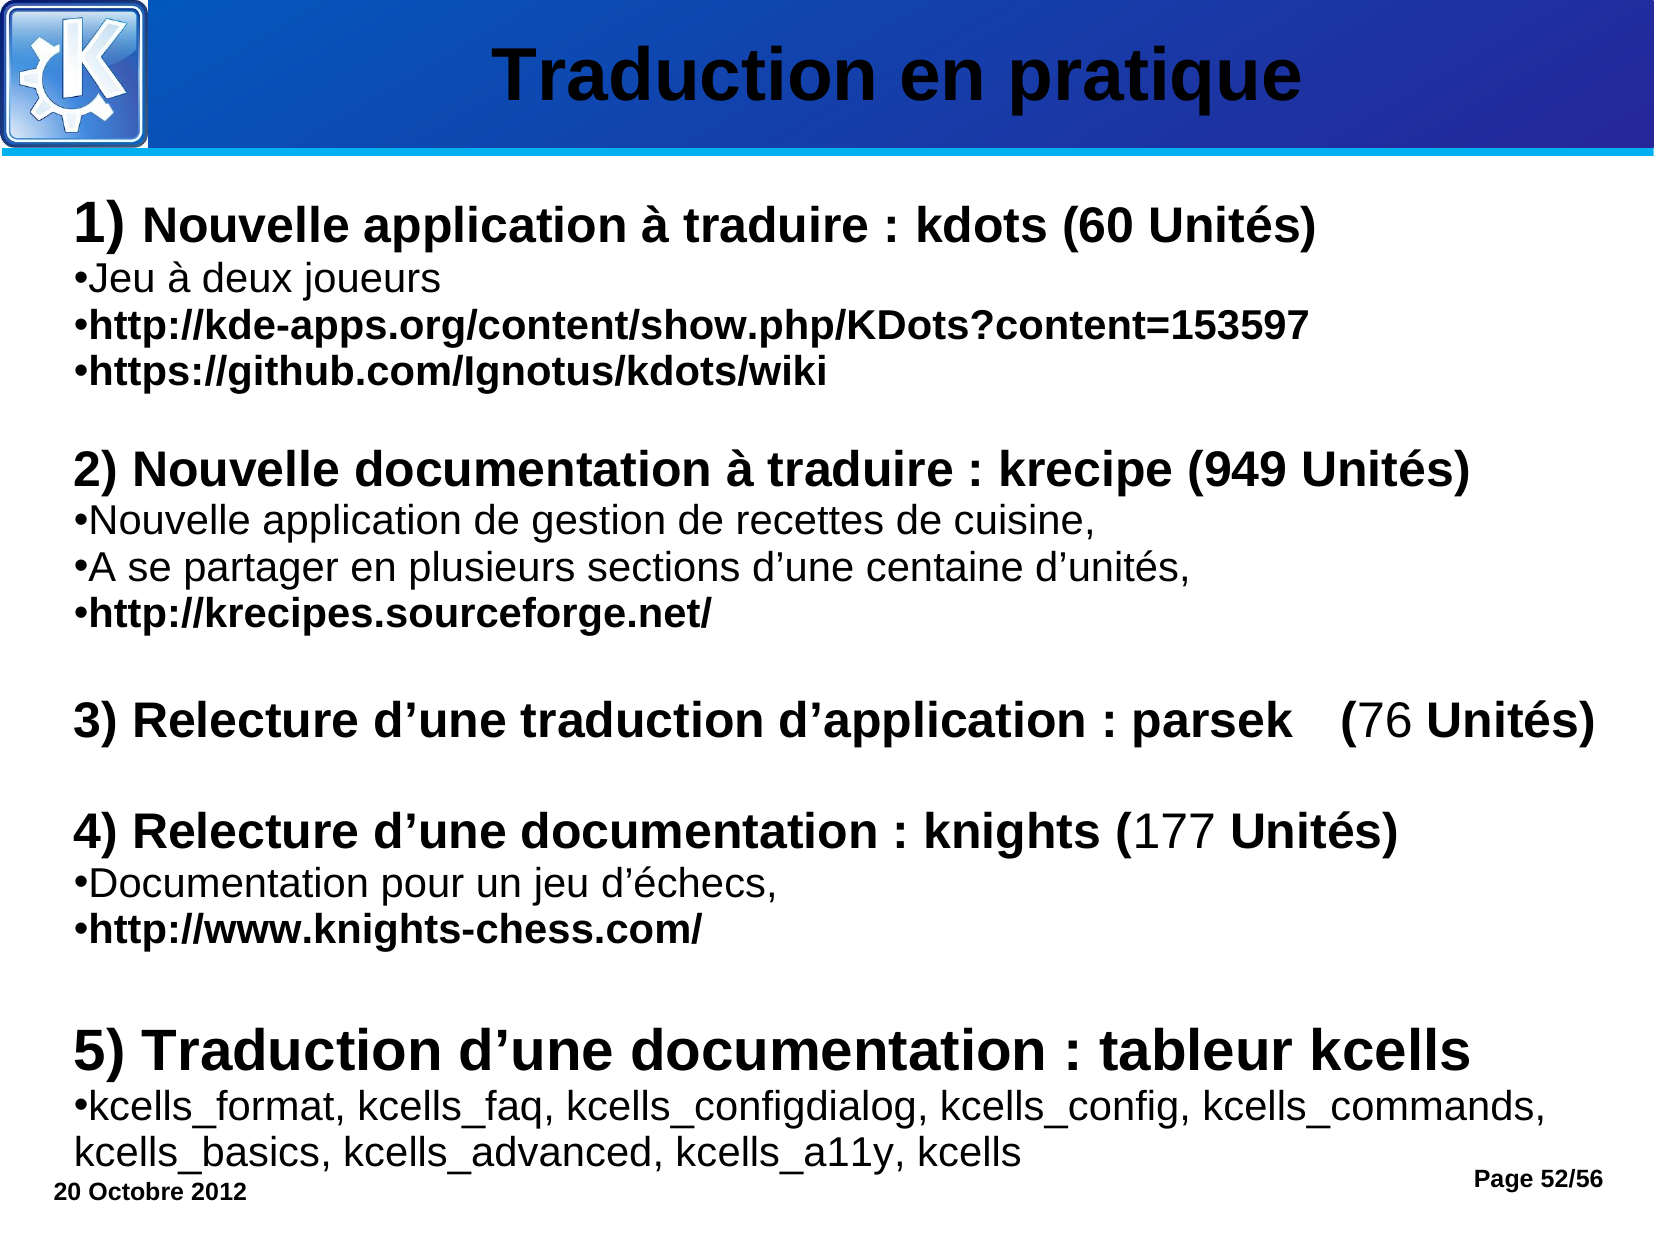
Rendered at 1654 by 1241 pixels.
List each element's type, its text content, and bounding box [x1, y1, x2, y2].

text_box Traduction en pratique [141, 0, 1654, 148]
text_box 1) Nouvelle application à traduire : kdots (60 Unités) Jeu à deux joueurs http://kde-apps.org/content/show.php/KDots?content=153597 https://github.com/Ignotus/kdots/wiki 2) Nouvelle documentation à traduire : krecipe (949 Unités) Nouvelle application de gestion de recettes de cuisine, A se partager en plusieurs sections d’une centaine d’unités, http://krecipes.sourceforge.net/ 3) Relecture d’une traduction d’application : parsek (76 Unités) 4) Relecture d’une documentation : knights (177 Unités) Documentation pour un jeu d’échecs, http://www.knights-chess.com/ 5) Traduction d’une documentation : tableur kcells kcells_format, kcells_faq, kcells_configdialog, kcells_config, kcells_commands, kcells_basics, kcells_advanced, kcells_a11y, kcells [59, 183, 1619, 1241]
picture [0, 0, 141, 148]
